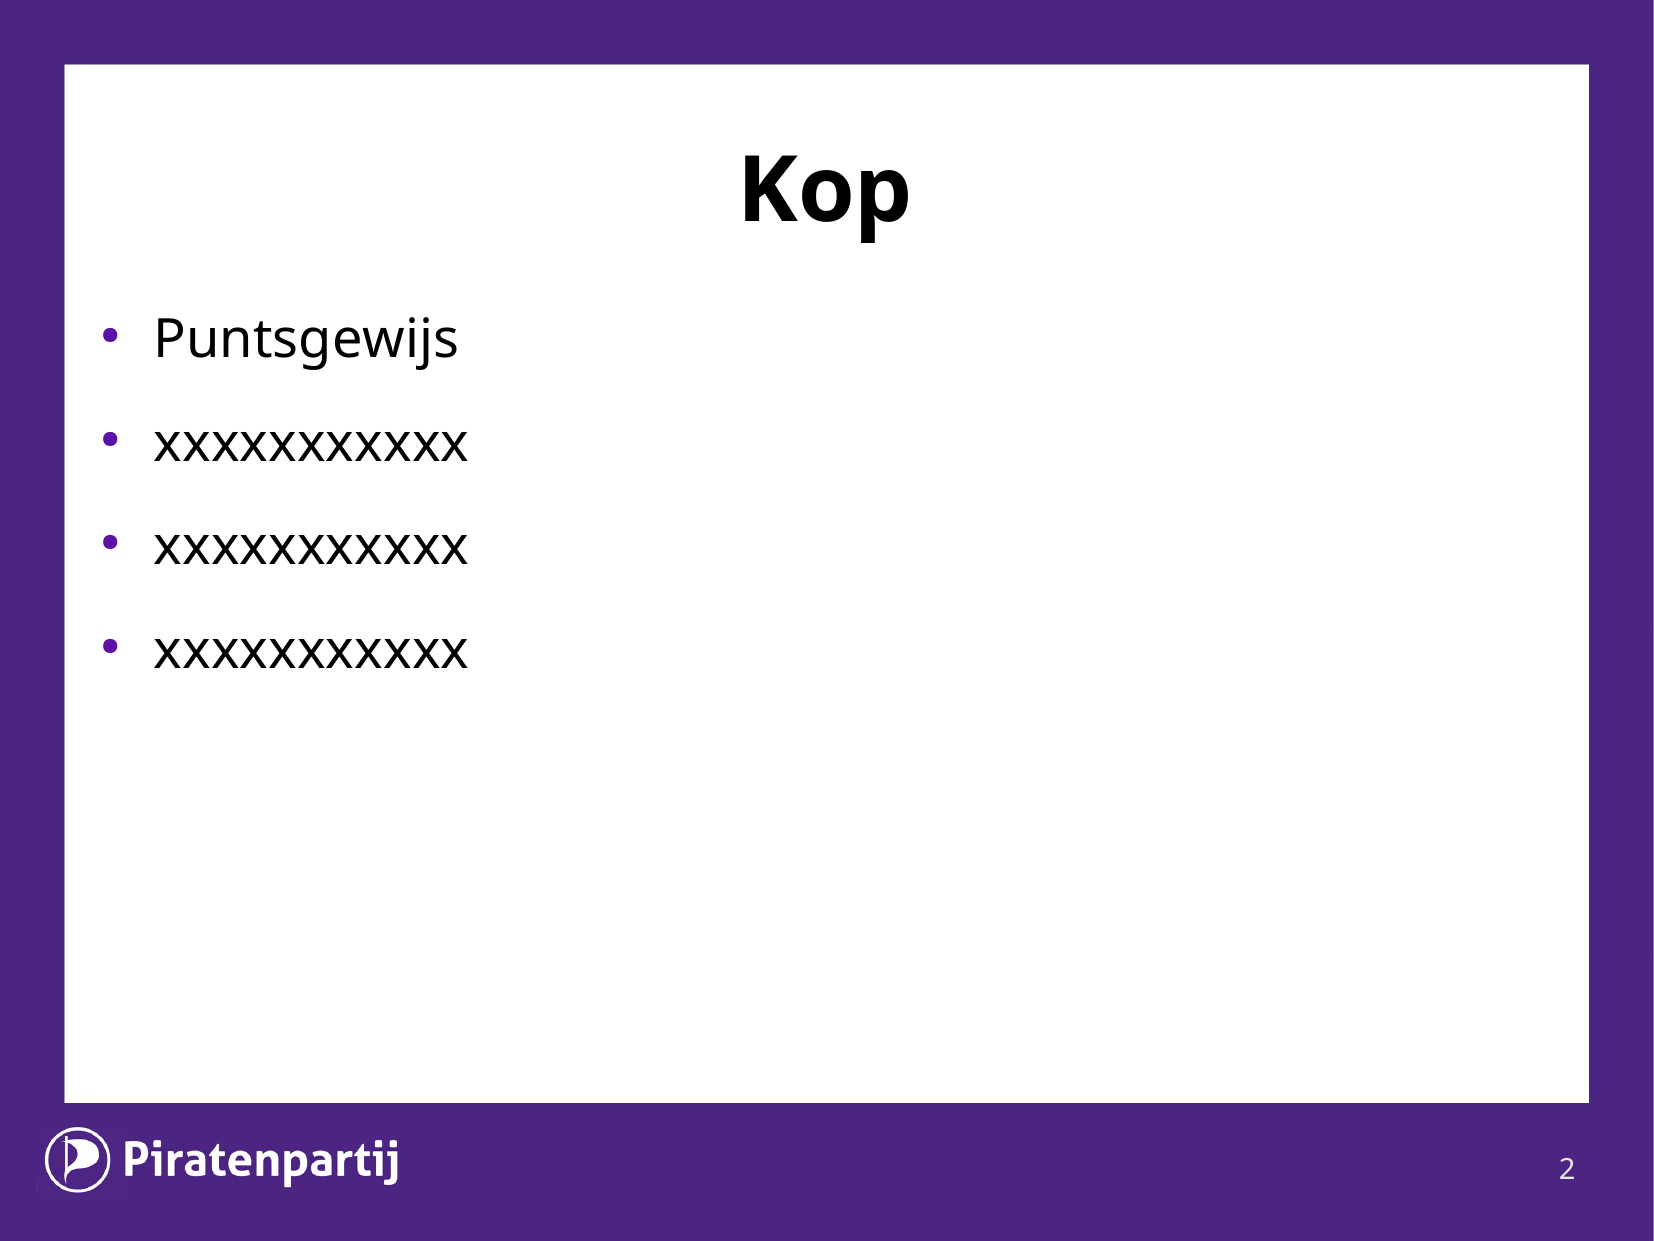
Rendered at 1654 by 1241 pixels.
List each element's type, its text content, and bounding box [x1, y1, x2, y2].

picture [0, 0, 1654, 1241]
list Puntsgewijs xxxxxxxxxxx xxxxxxxxxxx xxxxxxxxxxx [82, 300, 1576, 1088]
title Kop [75, 75, 1576, 297]
